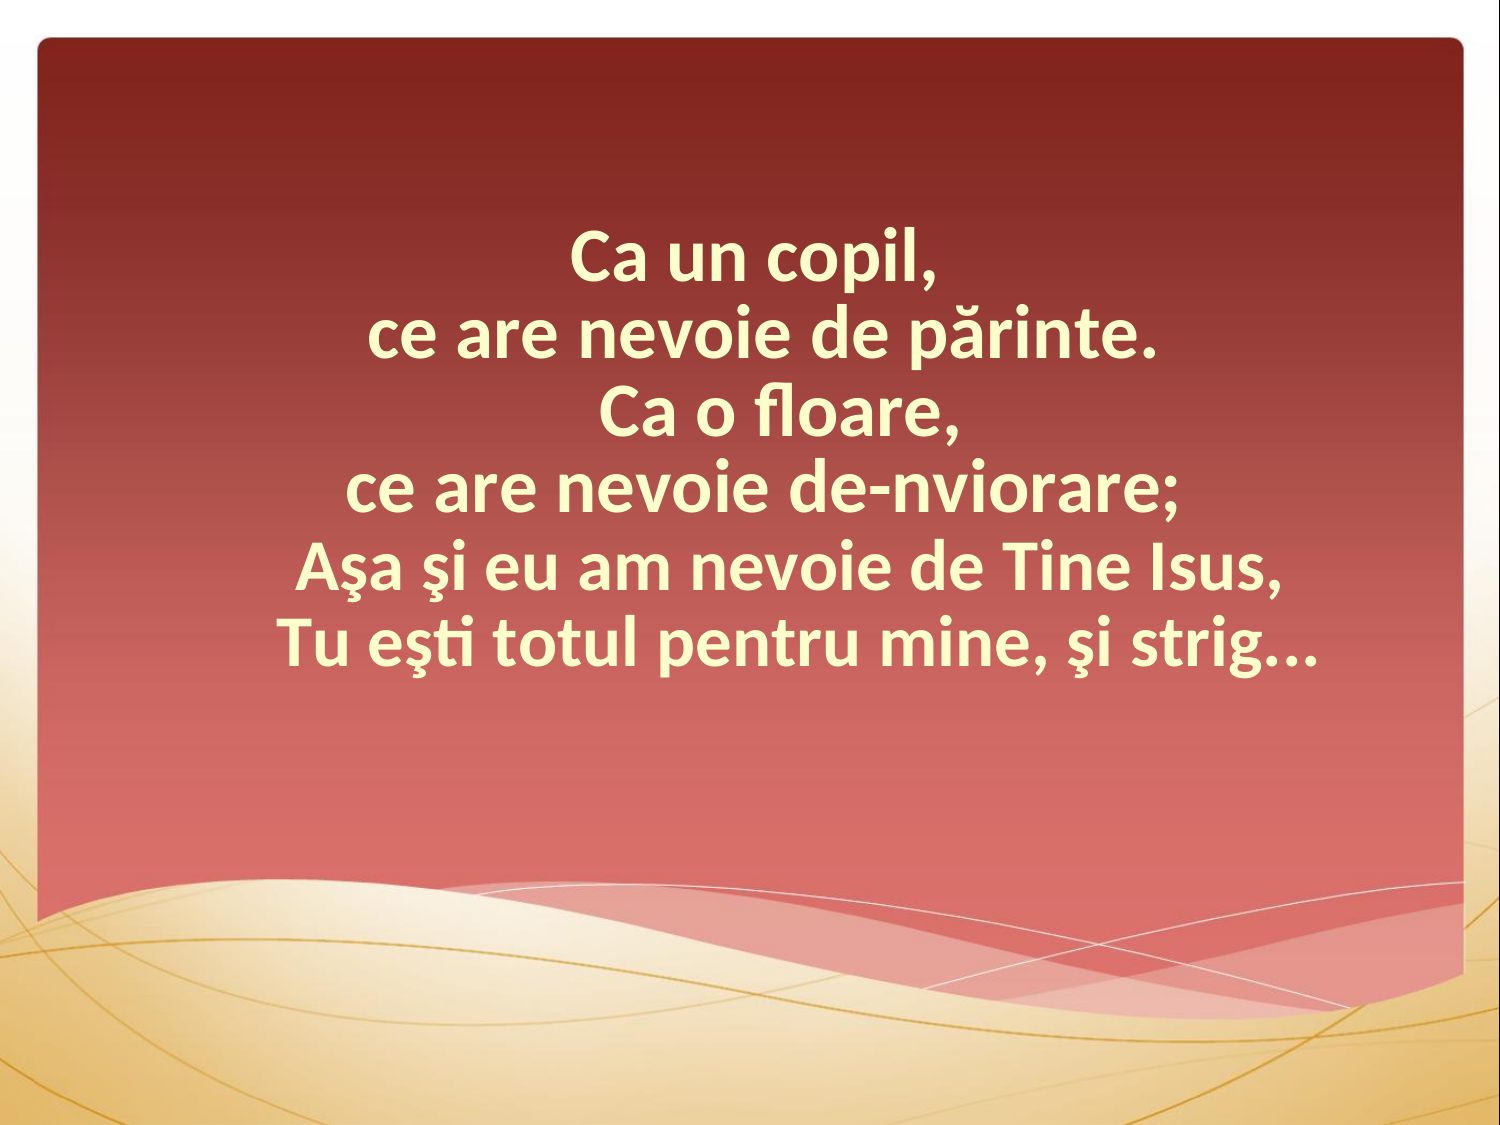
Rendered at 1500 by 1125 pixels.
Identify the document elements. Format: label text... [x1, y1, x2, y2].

picture [0, 0, 1500, 1125]
title Ca un copil, ce are nevoie de părinte. Ca o floare, ce are nevoie de-nviorare; Aşa şi eu am nevoie de Tine Isus, Tu eşti totul pentru mine, şi strig... [90, 155, 1438, 755]
